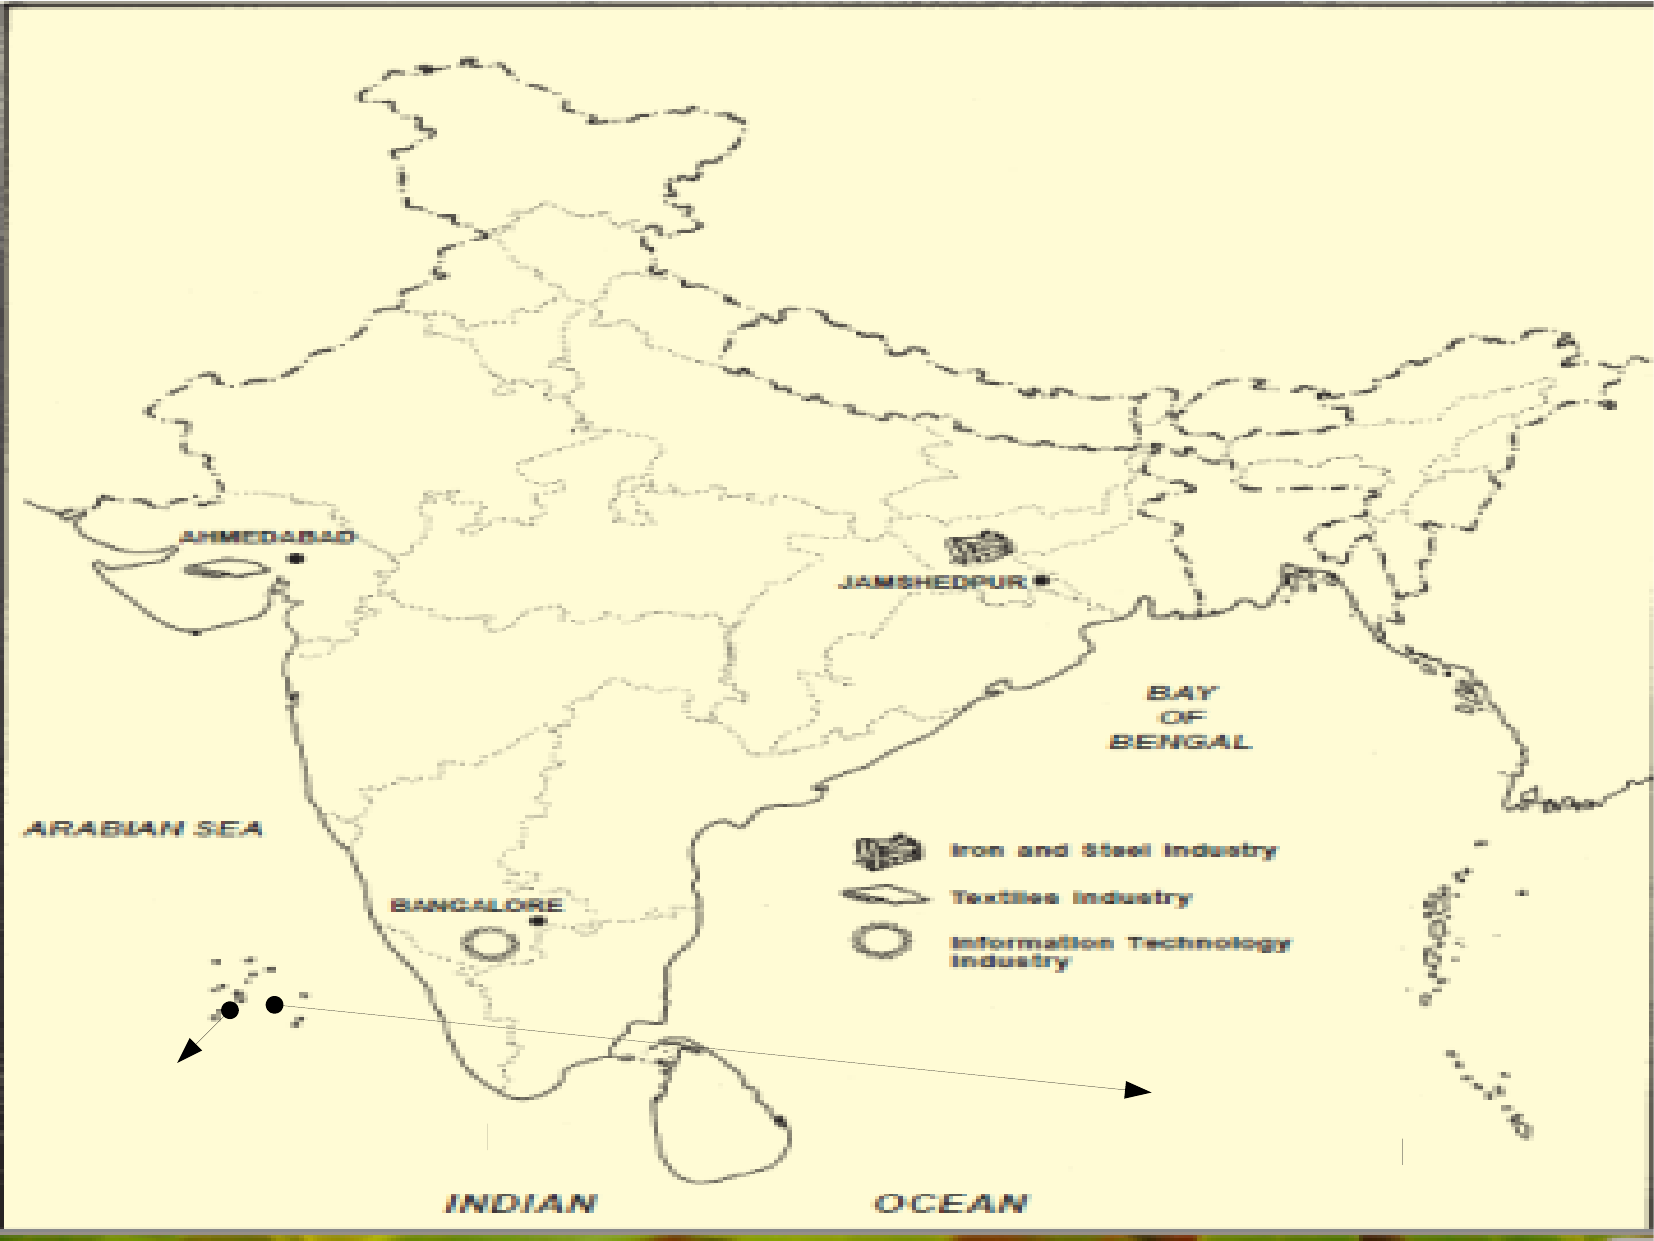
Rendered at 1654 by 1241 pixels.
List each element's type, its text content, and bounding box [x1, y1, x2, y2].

text_box KAVARATTI [1062, 1123, 1418, 1180]
picture [0, 0, 1654, 1241]
text_box LAKSHADWEEP [29, 1108, 502, 1166]
